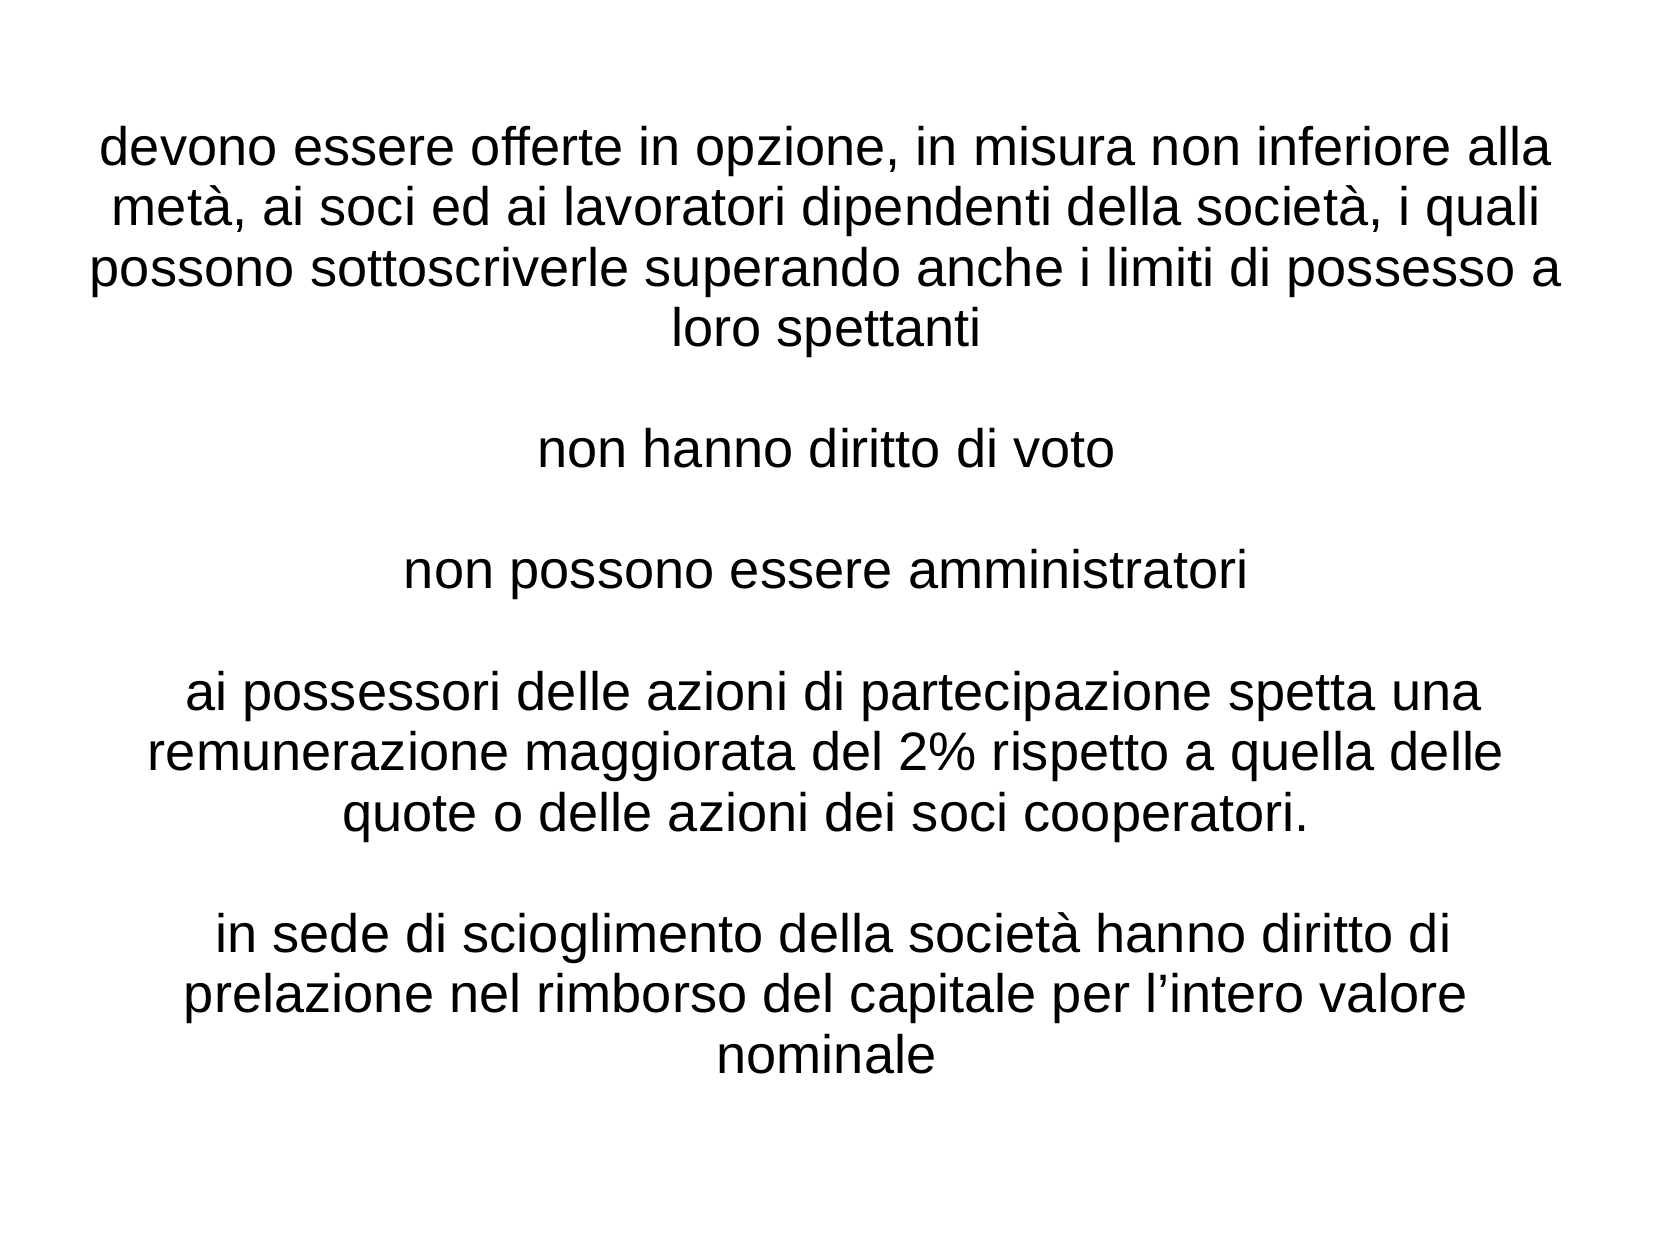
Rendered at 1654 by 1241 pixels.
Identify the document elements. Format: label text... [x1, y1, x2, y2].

subtitle devono essere offerte in opzione, in misura non inferiore alla metà, ai soci ed ai lavoratori dipendenti della società, i quali possono sottoscriverle superando anche i limiti di possesso a loro spettanti non hanno diritto di voto non possono essere amministratori ai possessori delle azioni di partecipazione spetta una remunerazione maggiorata del 2% rispetto a quella delle quote o delle azioni dei soci cooperatori. in sede di scioglimento della società hanno diritto di prelazione nel rimborso del capitale per l’intero valore nominale [82, 49, 1571, 1152]
